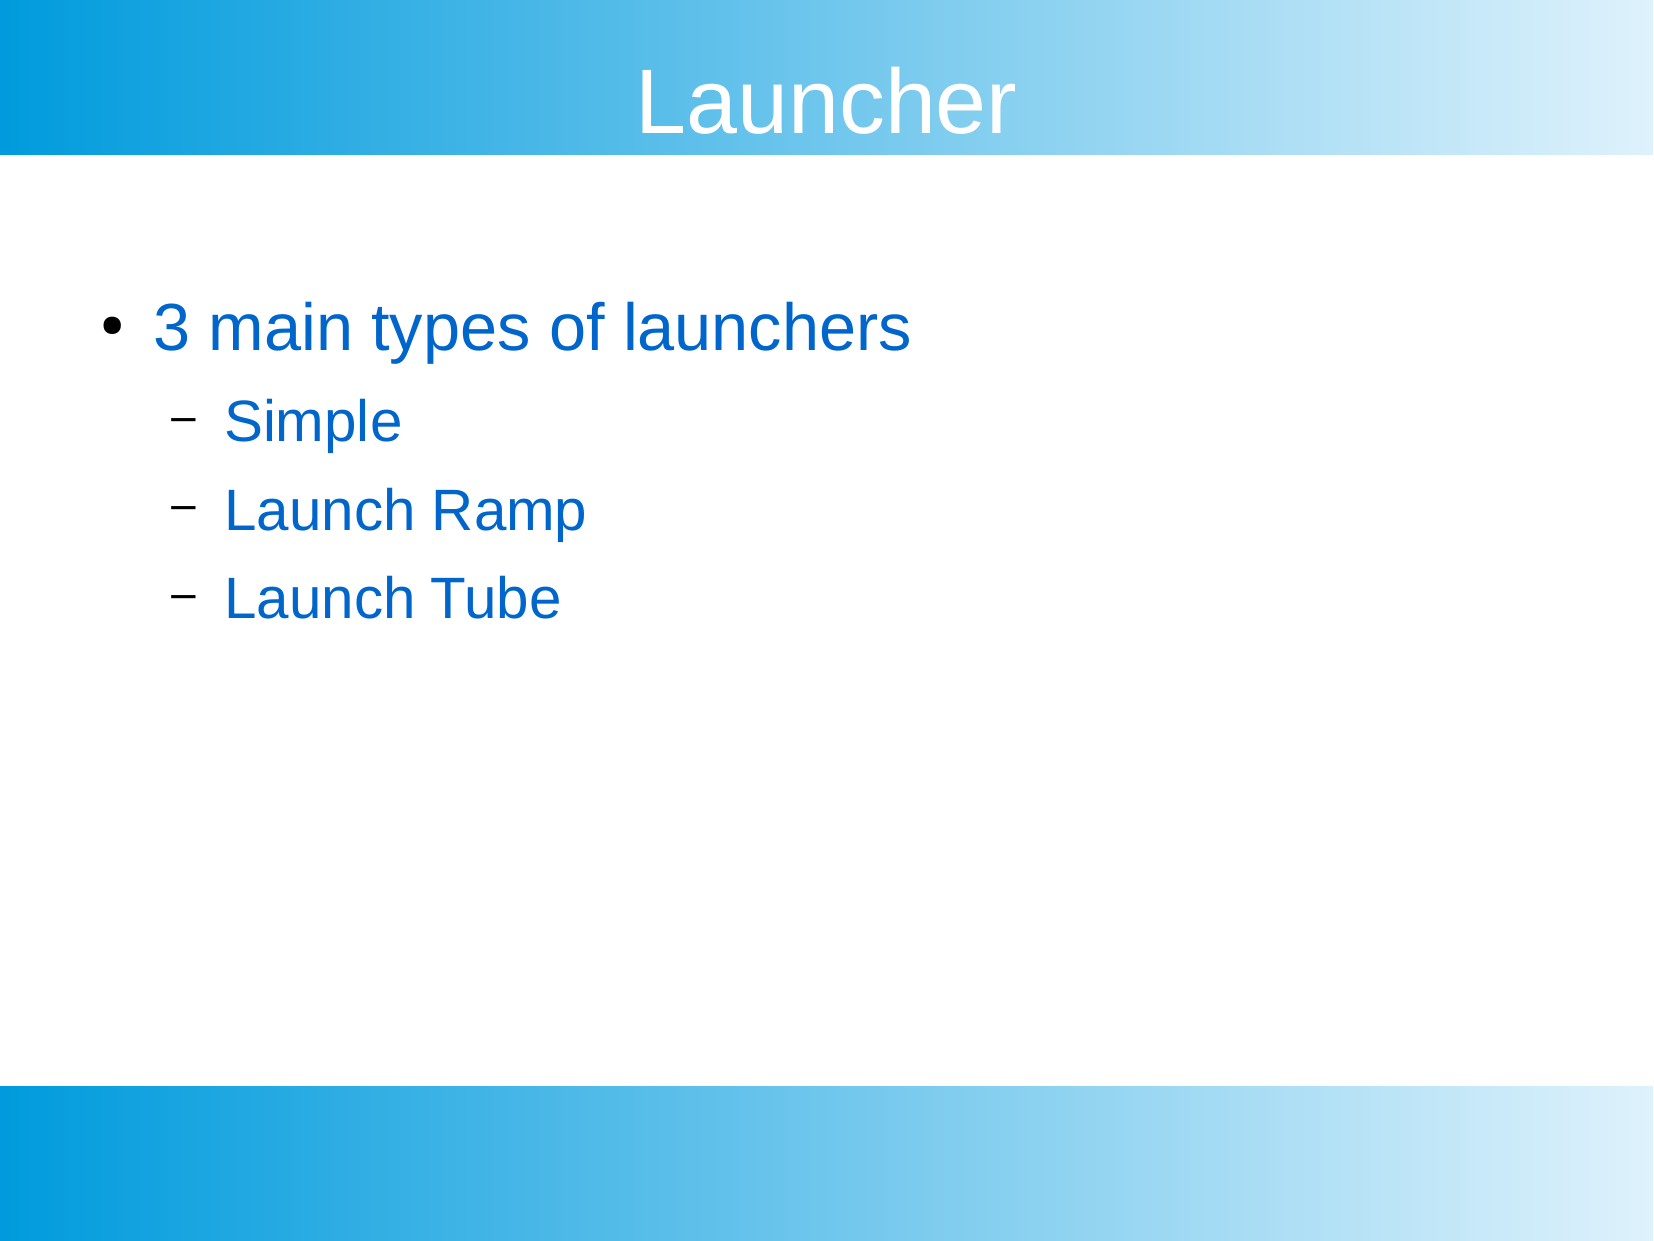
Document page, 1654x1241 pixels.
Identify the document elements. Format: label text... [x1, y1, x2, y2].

list 3 main types of launchers Simple Launch Ramp Launch Tube [82, 290, 1571, 1010]
title Launcher [82, 49, 1571, 155]
